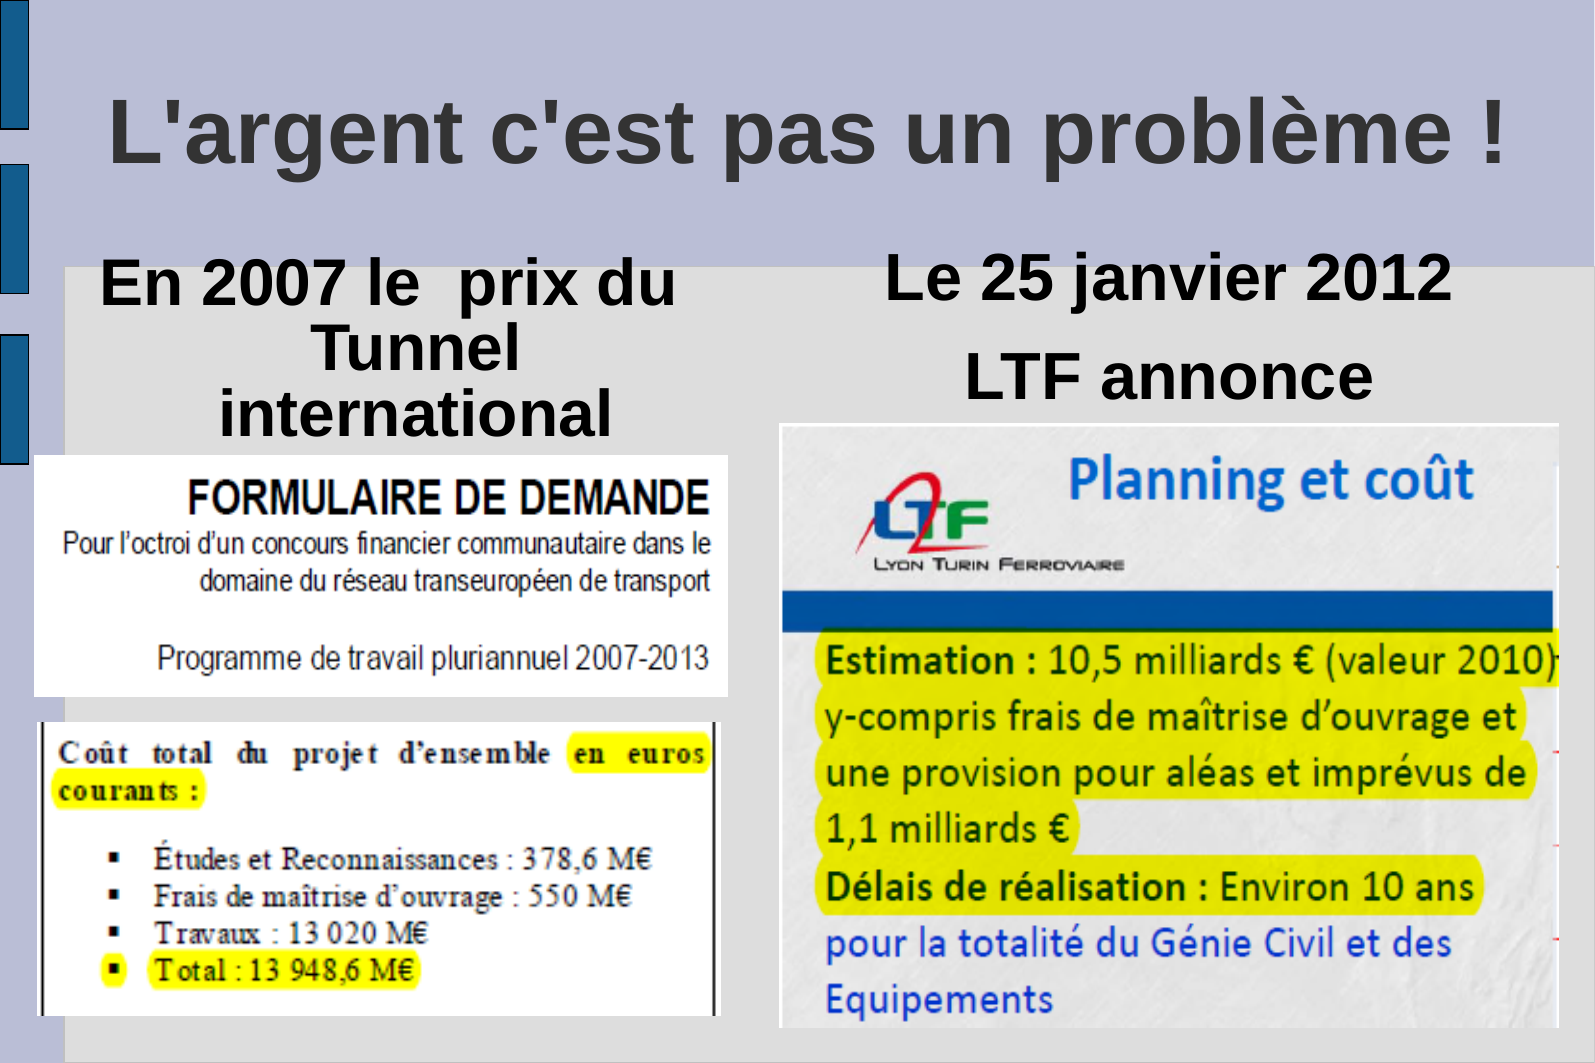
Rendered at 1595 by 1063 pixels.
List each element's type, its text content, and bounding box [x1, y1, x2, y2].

picture [779, 423, 1559, 1028]
text_box Le 25 janvier 2012 LTF annonce [809, 236, 1530, 414]
list En 2007 le prix du Tunnel international [0, 247, 721, 402]
picture [37, 722, 721, 1016]
picture [34, 455, 728, 697]
title L'argent c'est pas un problème ! [53, 59, 1565, 201]
